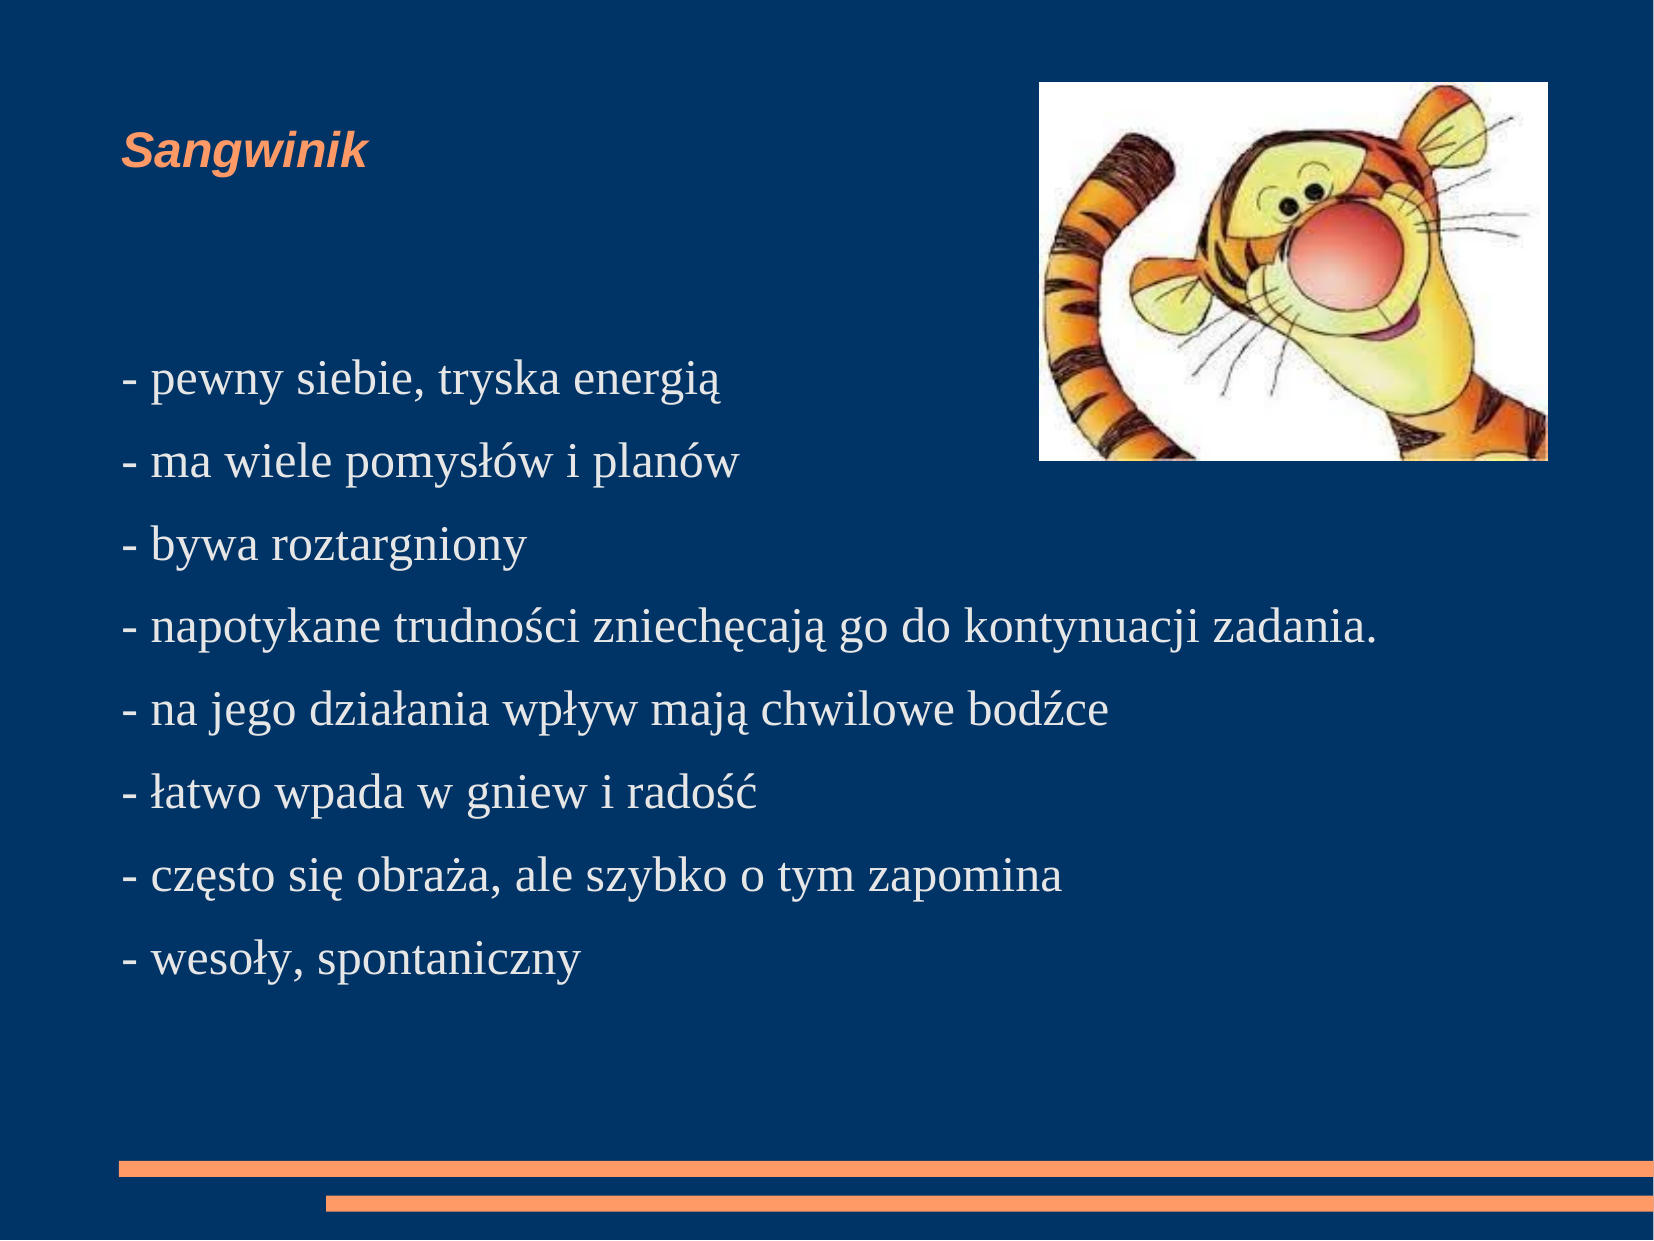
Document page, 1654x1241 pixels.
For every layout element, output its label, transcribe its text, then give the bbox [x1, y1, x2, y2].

picture [1039, 82, 1548, 461]
list - pewny siebie, tryska energią - ma wiele pomysłów i planów - bywa roztargniony - napotykane trudności zniechęcają go do kontynuacji zadania. - na jego działania wpływ mają chwilowe bodźce - łatwo wpada w gniew i radość - często się obraża, ale szybko o tym zapomina - wesoły, spontaniczny [121, 322, 1561, 1132]
title Sangwinik [121, 46, 1534, 254]
